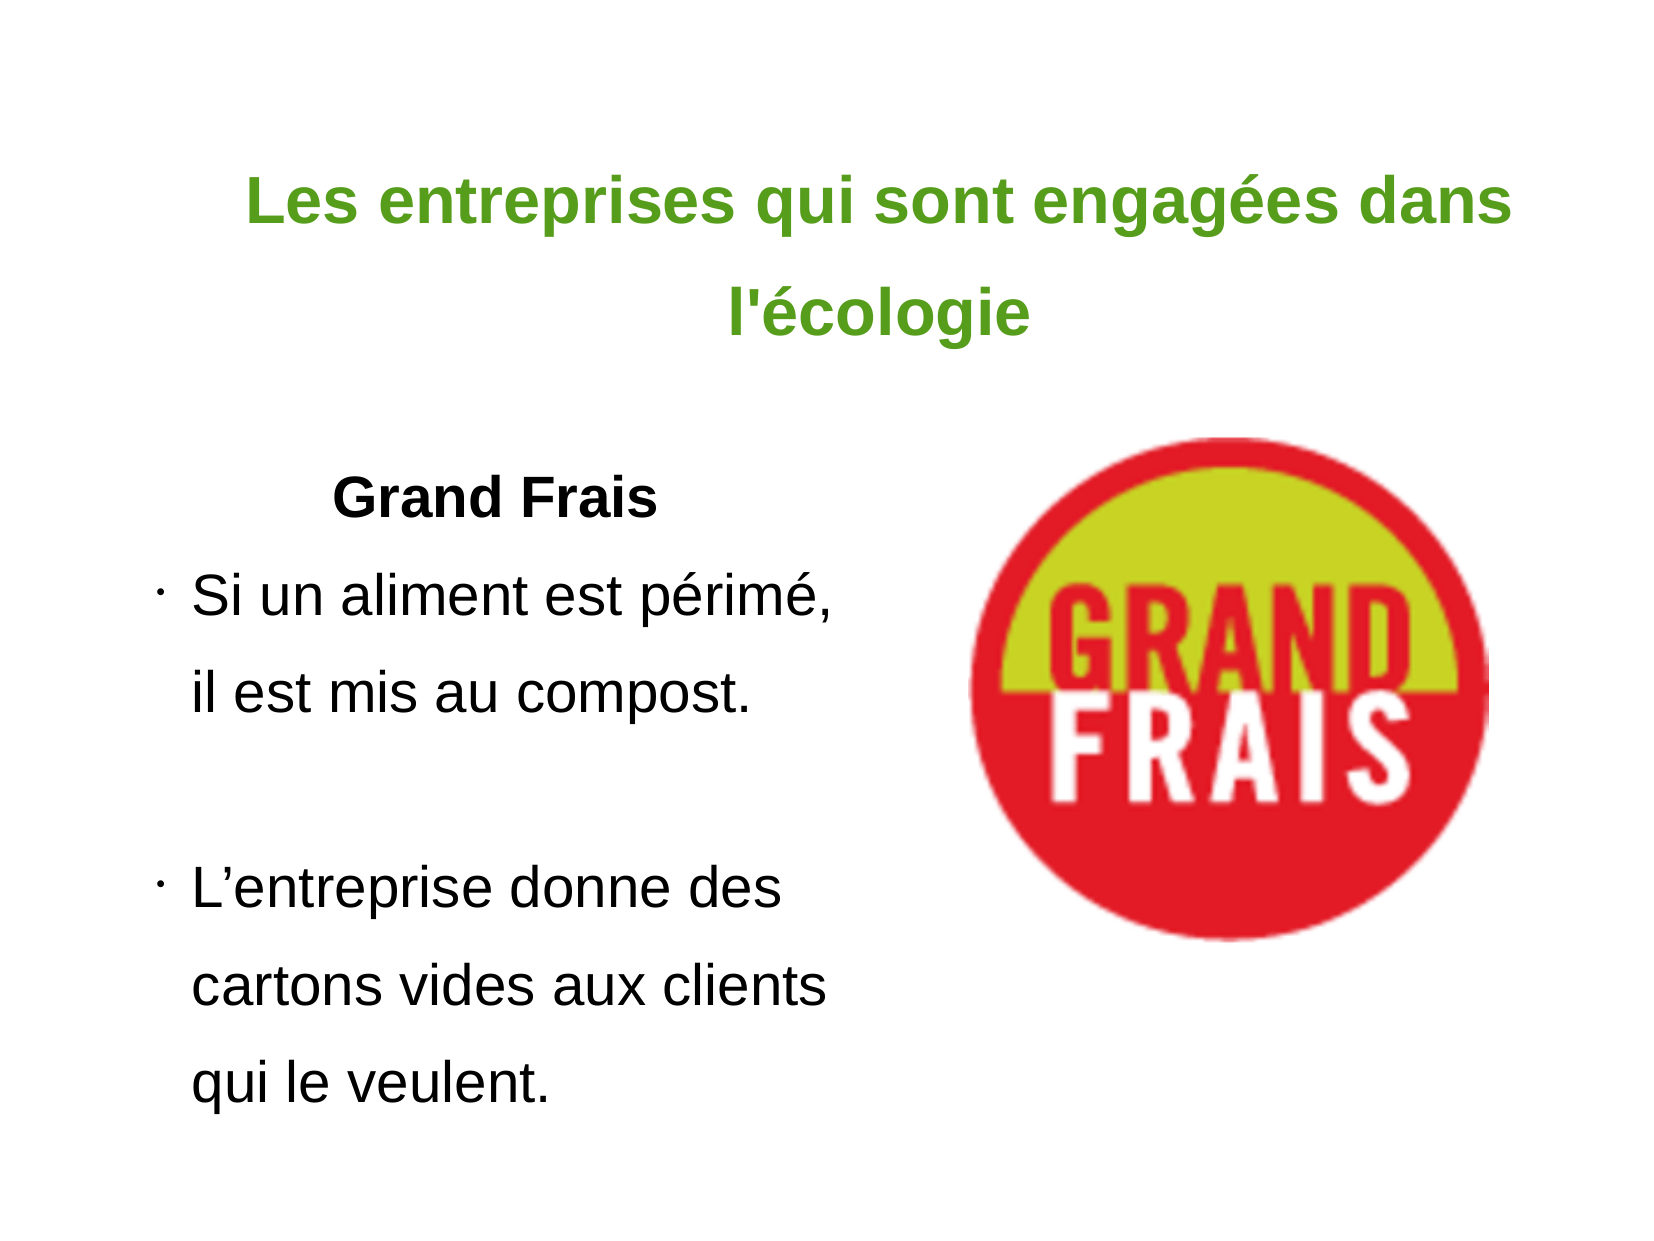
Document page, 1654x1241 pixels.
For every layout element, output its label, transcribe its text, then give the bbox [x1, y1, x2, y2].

text_box Les entreprises qui sont engagées dans l'écologie [82, 118, 1654, 320]
text_box Grand Frais Si un aliment est périmé, il est mis au compost. L’entreprise donne des cartons vides aux clients qui le veulent. [141, 425, 851, 1090]
picture [968, 436, 1489, 945]
